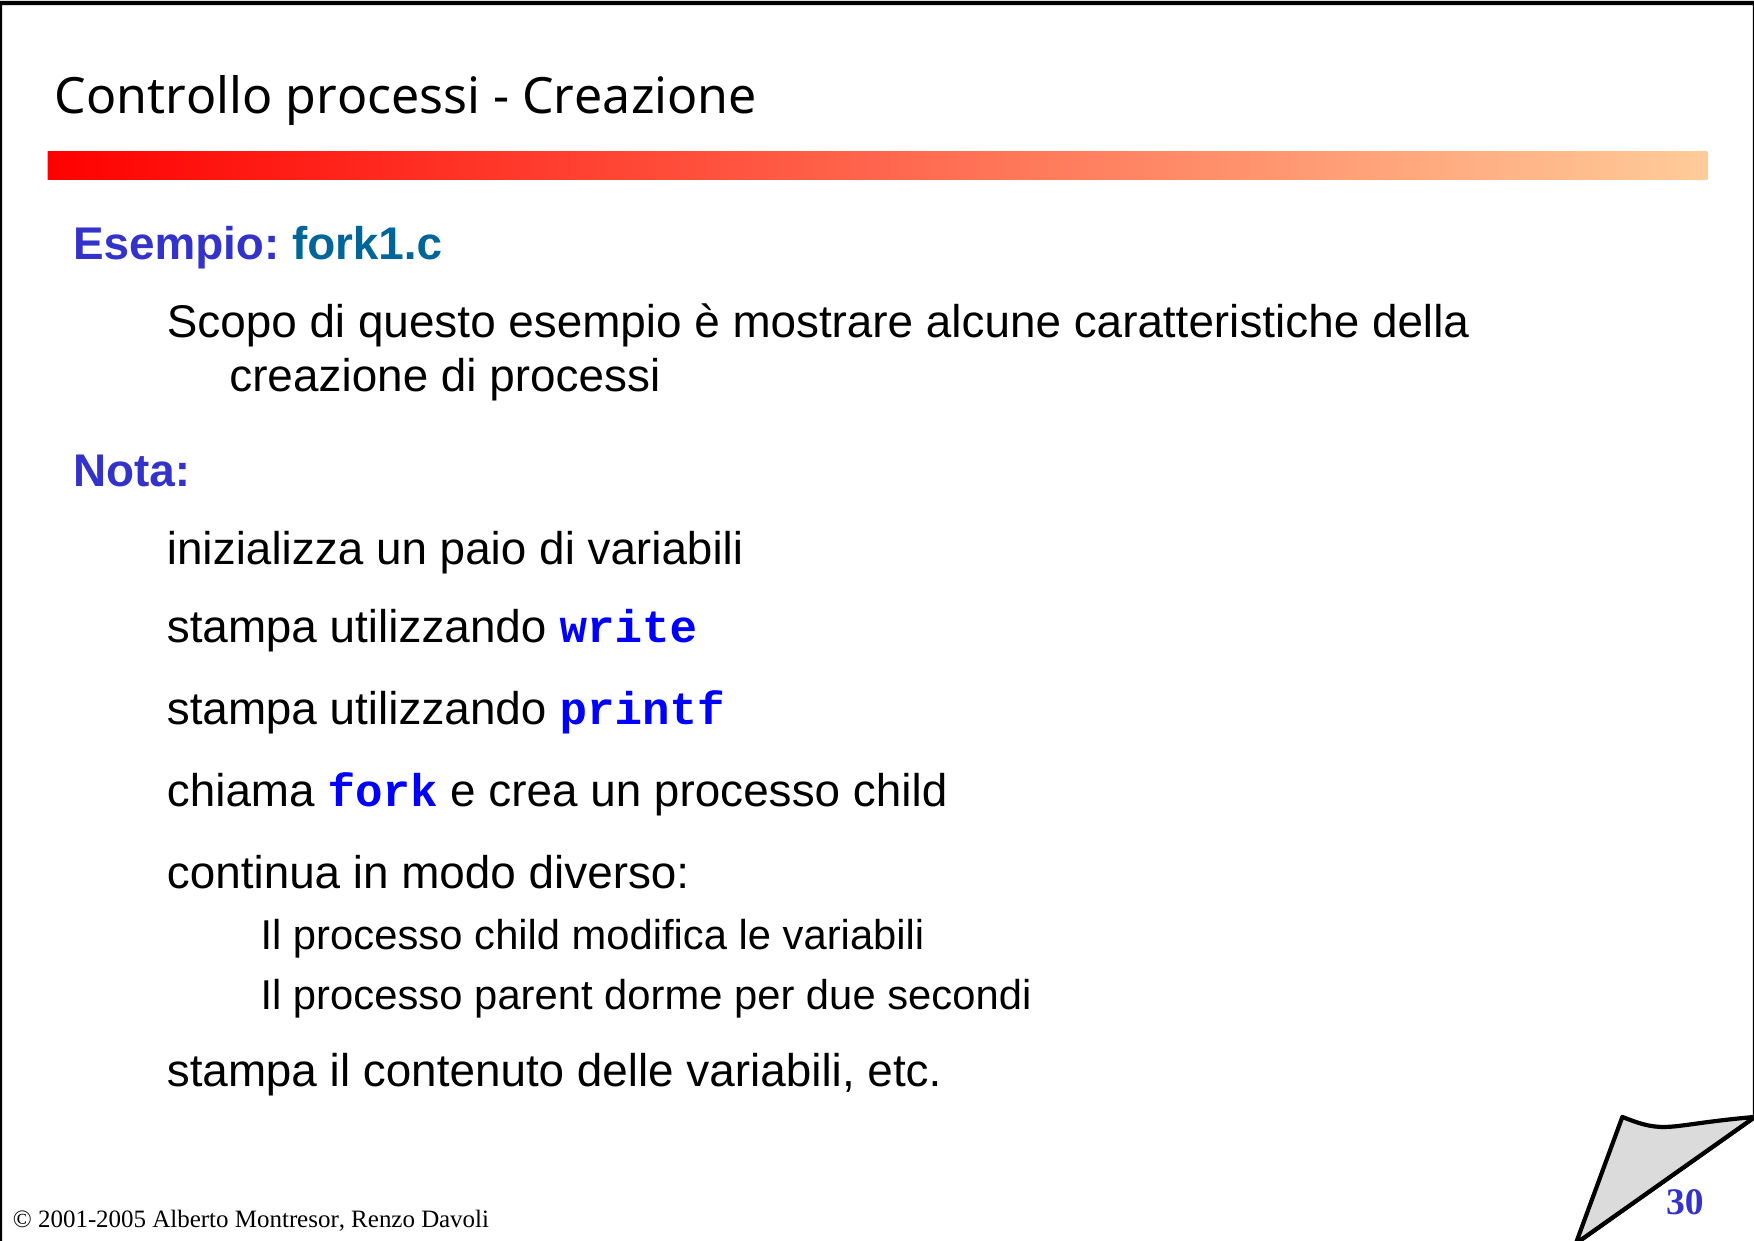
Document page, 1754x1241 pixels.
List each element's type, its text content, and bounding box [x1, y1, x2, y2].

title Controllo processi - Creazione [40, 49, 1714, 144]
list Esempio: fork1.c Scopo di questo esempio è mostrare alcune caratteristiche della creazione di processi Nota: inizializza un paio di variabili stampa utilizzando write stampa utilizzando printf chiama fork e crea un processo child continua in modo diverso: Il processo child modifica le variabili Il processo parent dorme per due secondi stampa il contenuto delle variabili, etc. [58, 206, 1696, 1192]
